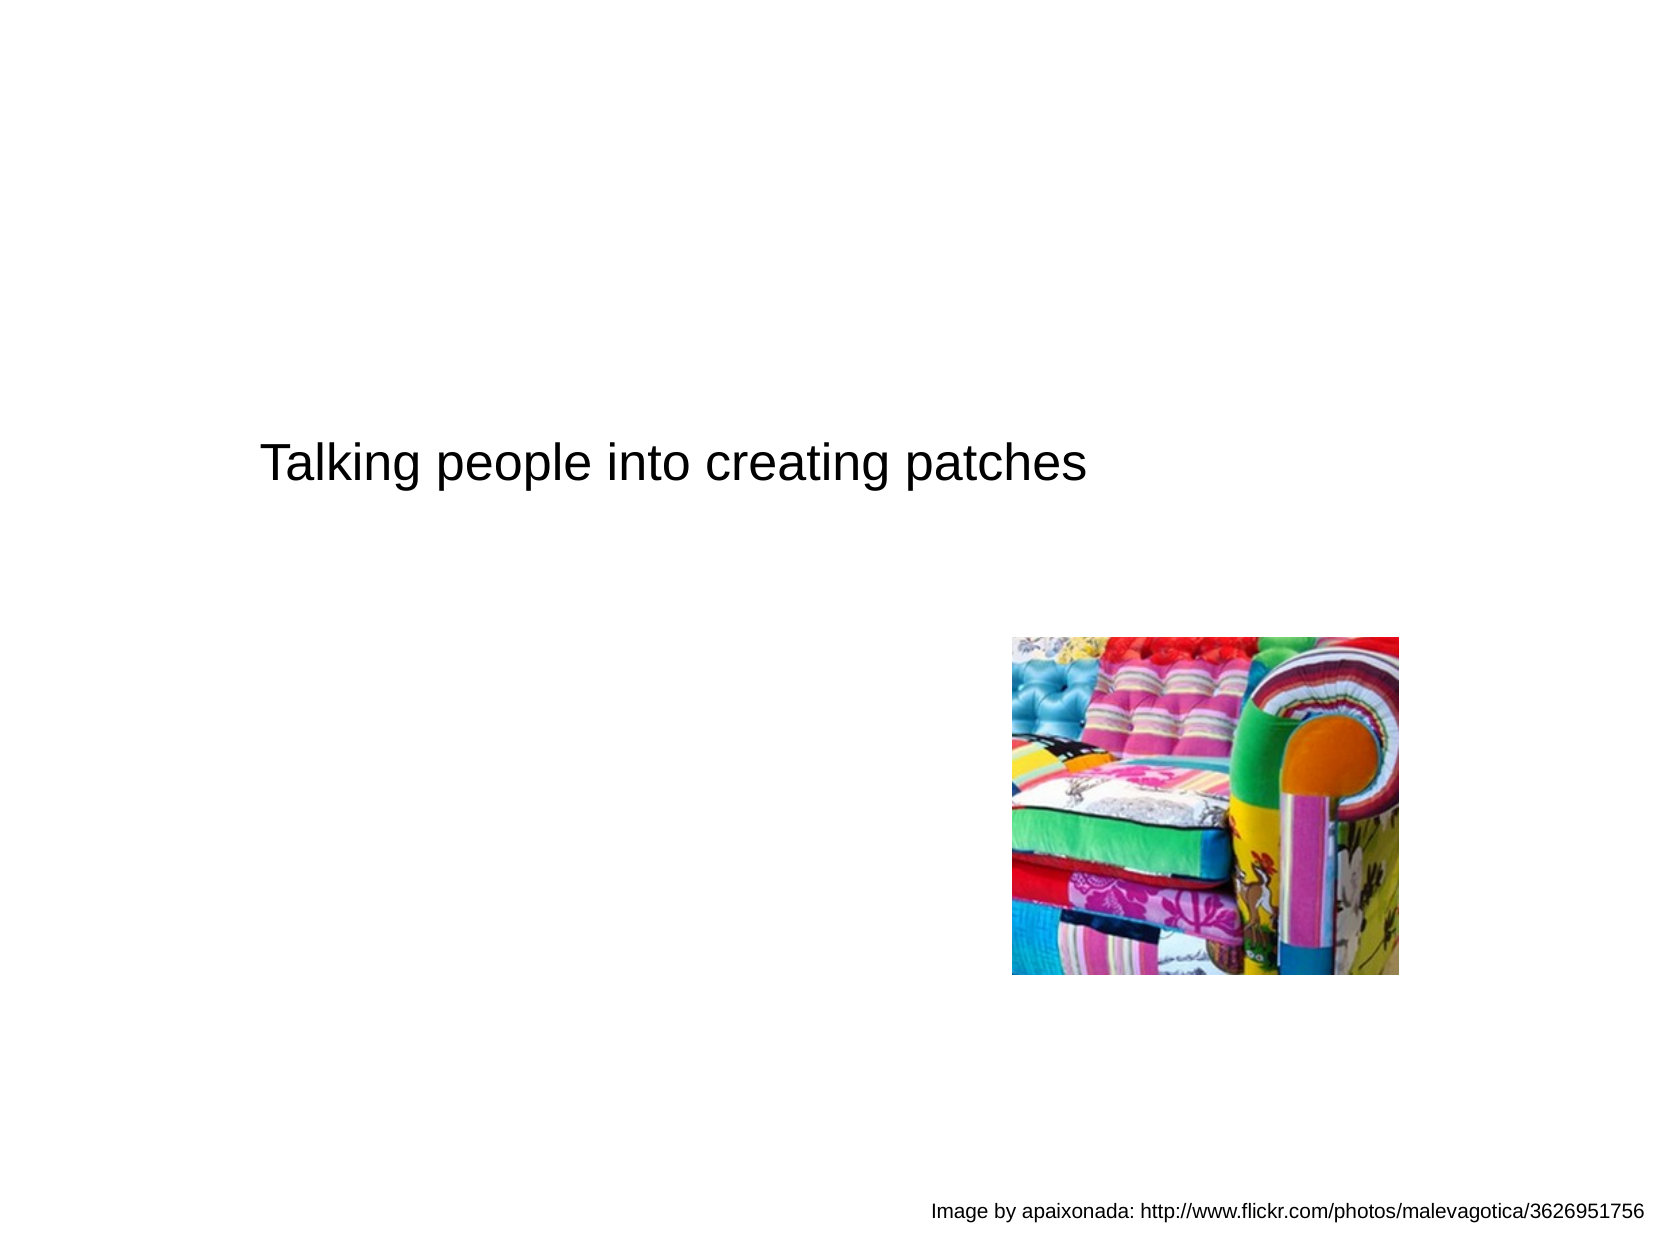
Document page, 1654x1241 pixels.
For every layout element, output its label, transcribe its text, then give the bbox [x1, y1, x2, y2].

text_box Talking people into creating patches [244, 426, 1103, 500]
text_box Image by apaixonada: http://www.flickr.com/photos/malevagotica/3626951756 [916, 1192, 1654, 1231]
picture [1012, 637, 1399, 976]
